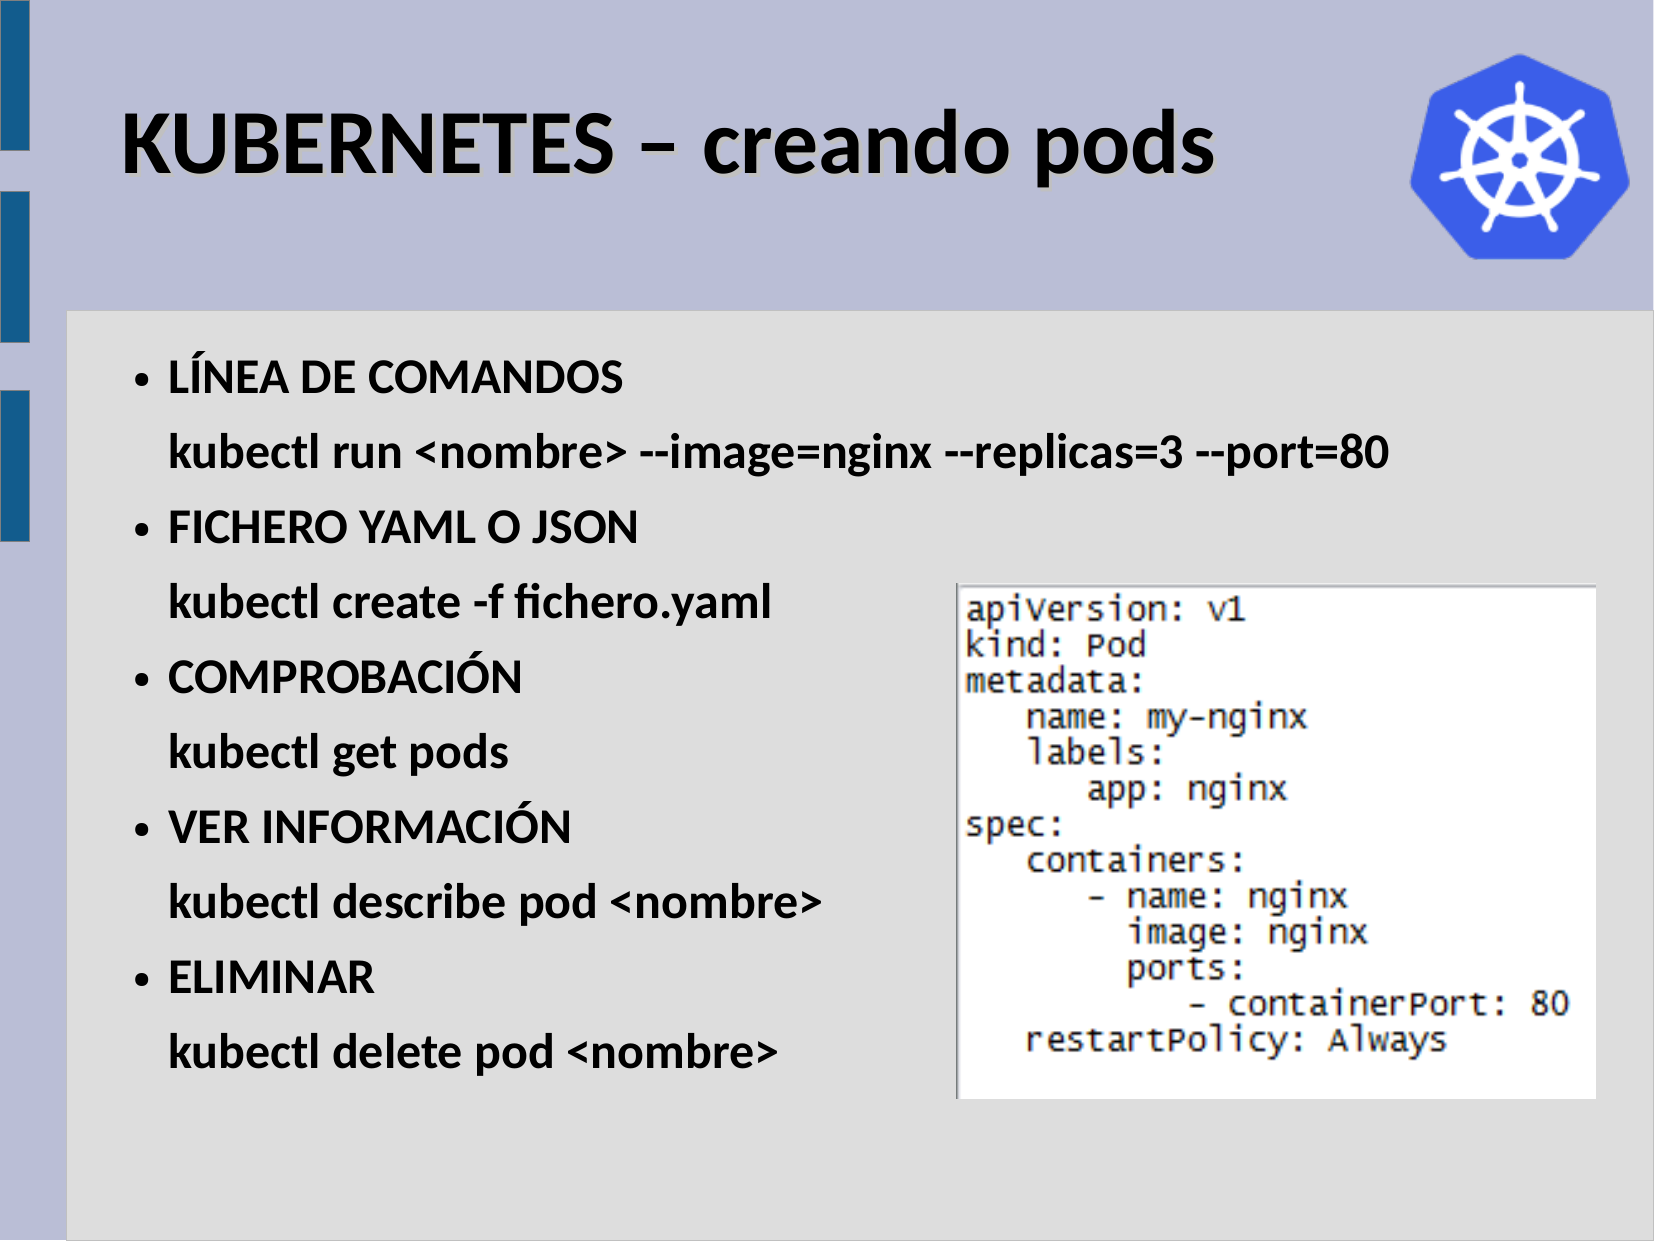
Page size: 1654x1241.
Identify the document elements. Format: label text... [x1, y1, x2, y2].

picture [1382, 47, 1654, 267]
text_box LÍNEA DE COMANDOS kubectl run <nombre> --image=nginx --replicas=3 --port=80 FICHERO YAML O JSON kubectl create -f fichero.yaml COMPROBACIÓN kubectl get pods VER INFORMACIÓN kubectl describe pod <nombre> ELIMINAR kubectl delete pod <nombre> [118, 323, 1583, 1241]
text_box KUBERNETES – creando pods [106, 97, 1624, 225]
picture [956, 583, 1596, 1099]
